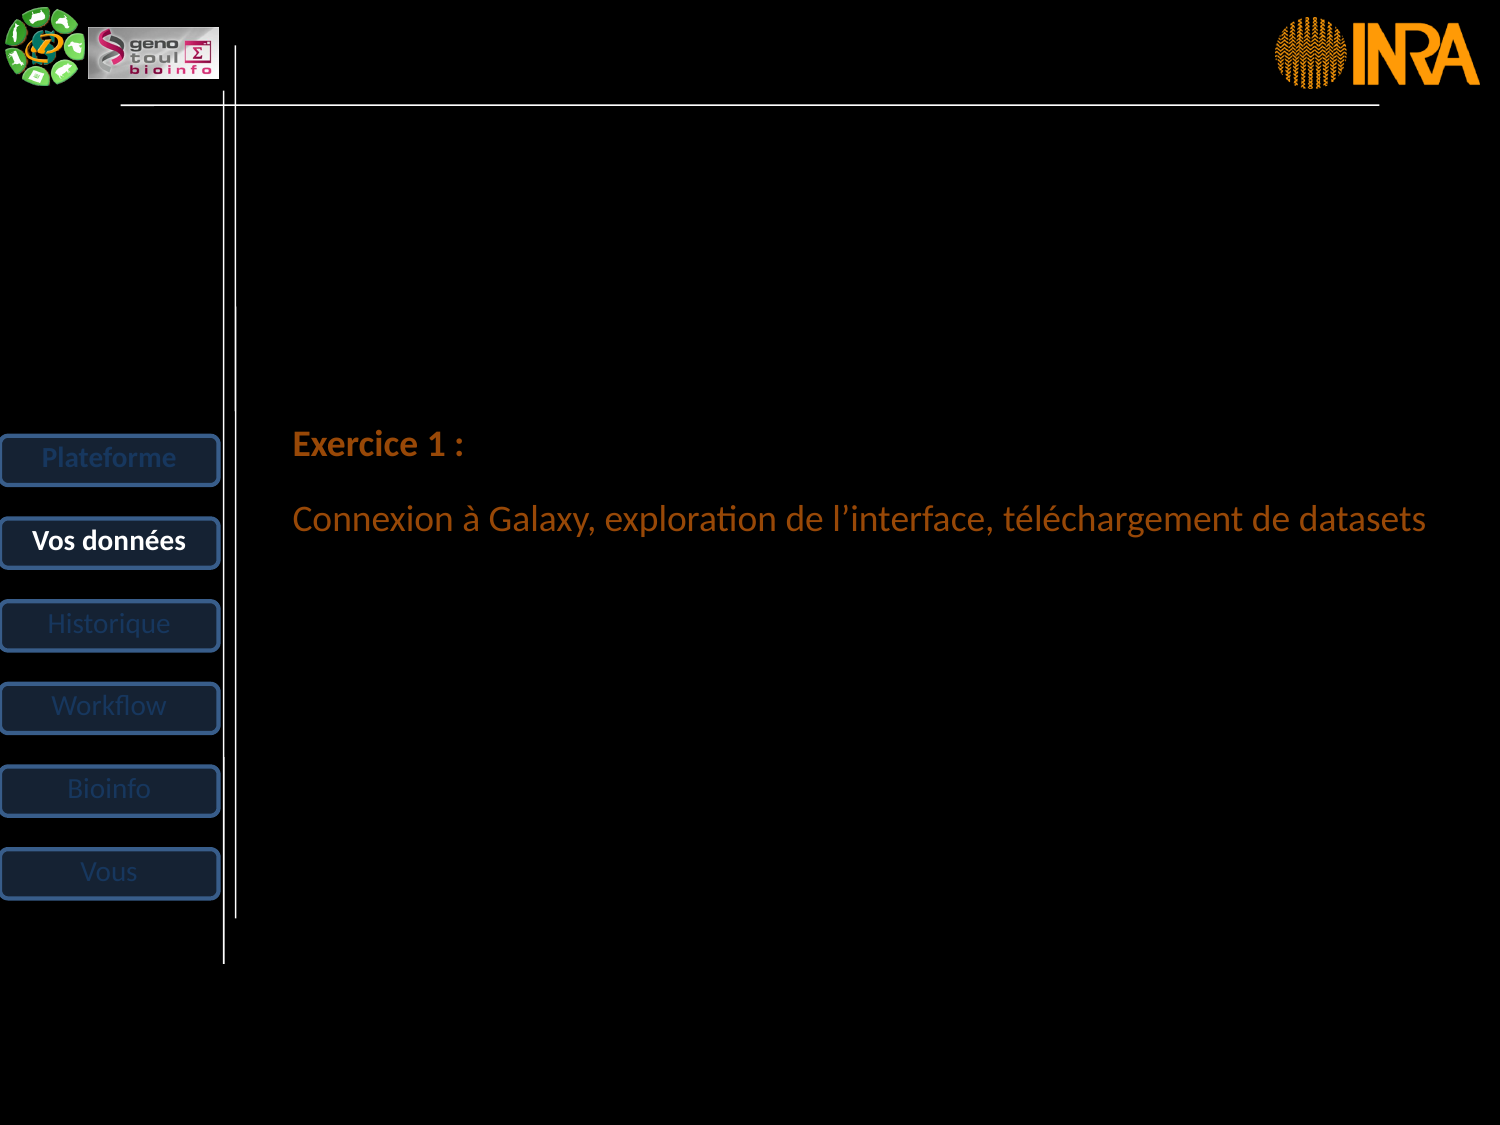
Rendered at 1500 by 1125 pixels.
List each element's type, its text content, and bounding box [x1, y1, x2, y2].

text_box Historique [0, 601, 219, 651]
text_box Bioinfo [0, 766, 219, 816]
text_box Vous [0, 849, 219, 899]
text_box Exercice 1 : Connexion à Galaxy, exploration de l’interface, téléchargement de datasets [277, 420, 1500, 575]
text_box Workflow [0, 683, 219, 734]
text_box Plateforme [0, 435, 219, 486]
text_box Vos données [0, 518, 219, 568]
